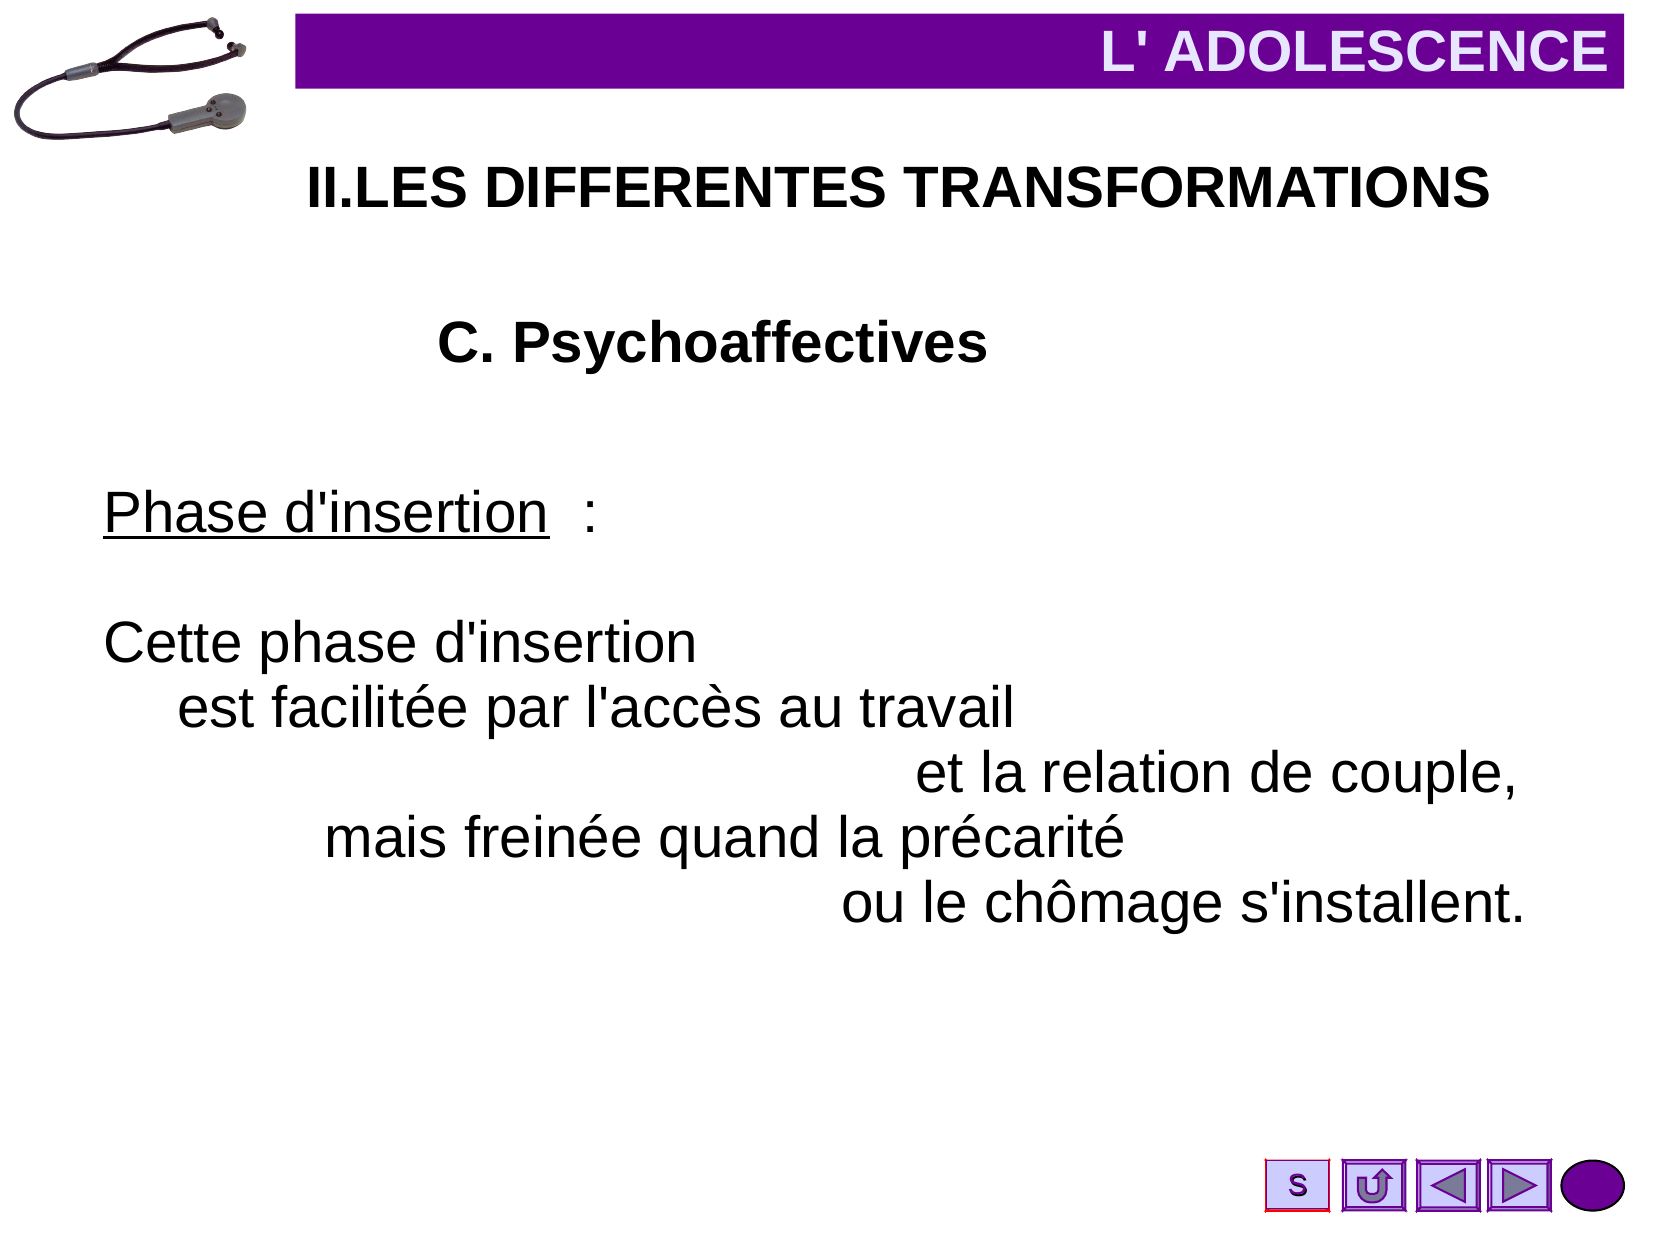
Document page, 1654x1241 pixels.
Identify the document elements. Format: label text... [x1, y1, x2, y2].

text_box L' ADOLESCENCE [295, 13, 1625, 89]
text_box II.LES DIFFERENTES TRANSFORMATIONS [291, 147, 1506, 230]
picture [8, 8, 260, 153]
text_box Phase d'insertion : Cette phase d'insertion est facilitée par l'accès au travail et la relation de couple, mais freinée quand la précarité ou le chômage s'installent. [88, 472, 1595, 941]
text_box [1561, 1160, 1625, 1211]
text_box C. Psychoaffectives [422, 302, 1005, 383]
